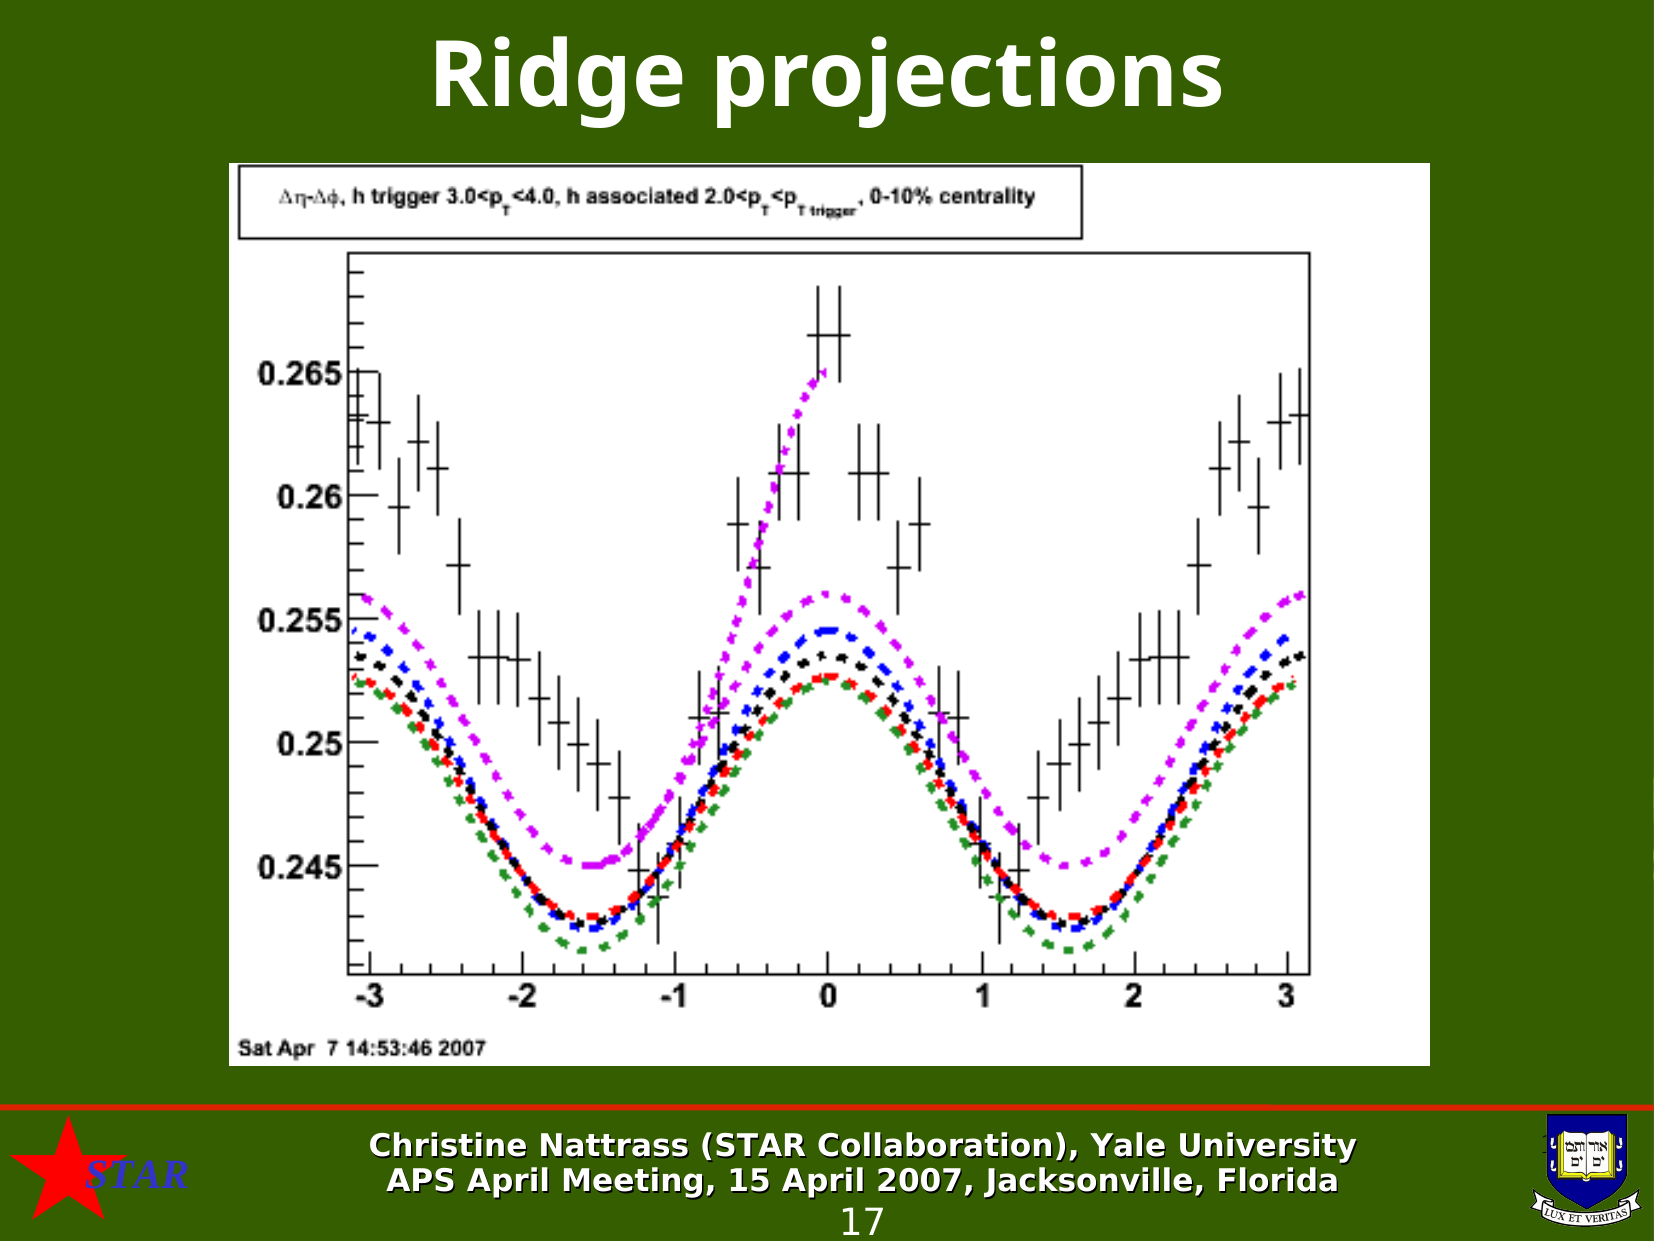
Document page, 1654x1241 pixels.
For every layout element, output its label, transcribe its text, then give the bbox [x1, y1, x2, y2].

title Ridge projections [82, 0, 1571, 167]
picture [1529, 1114, 1643, 1227]
picture [229, 163, 1430, 1066]
